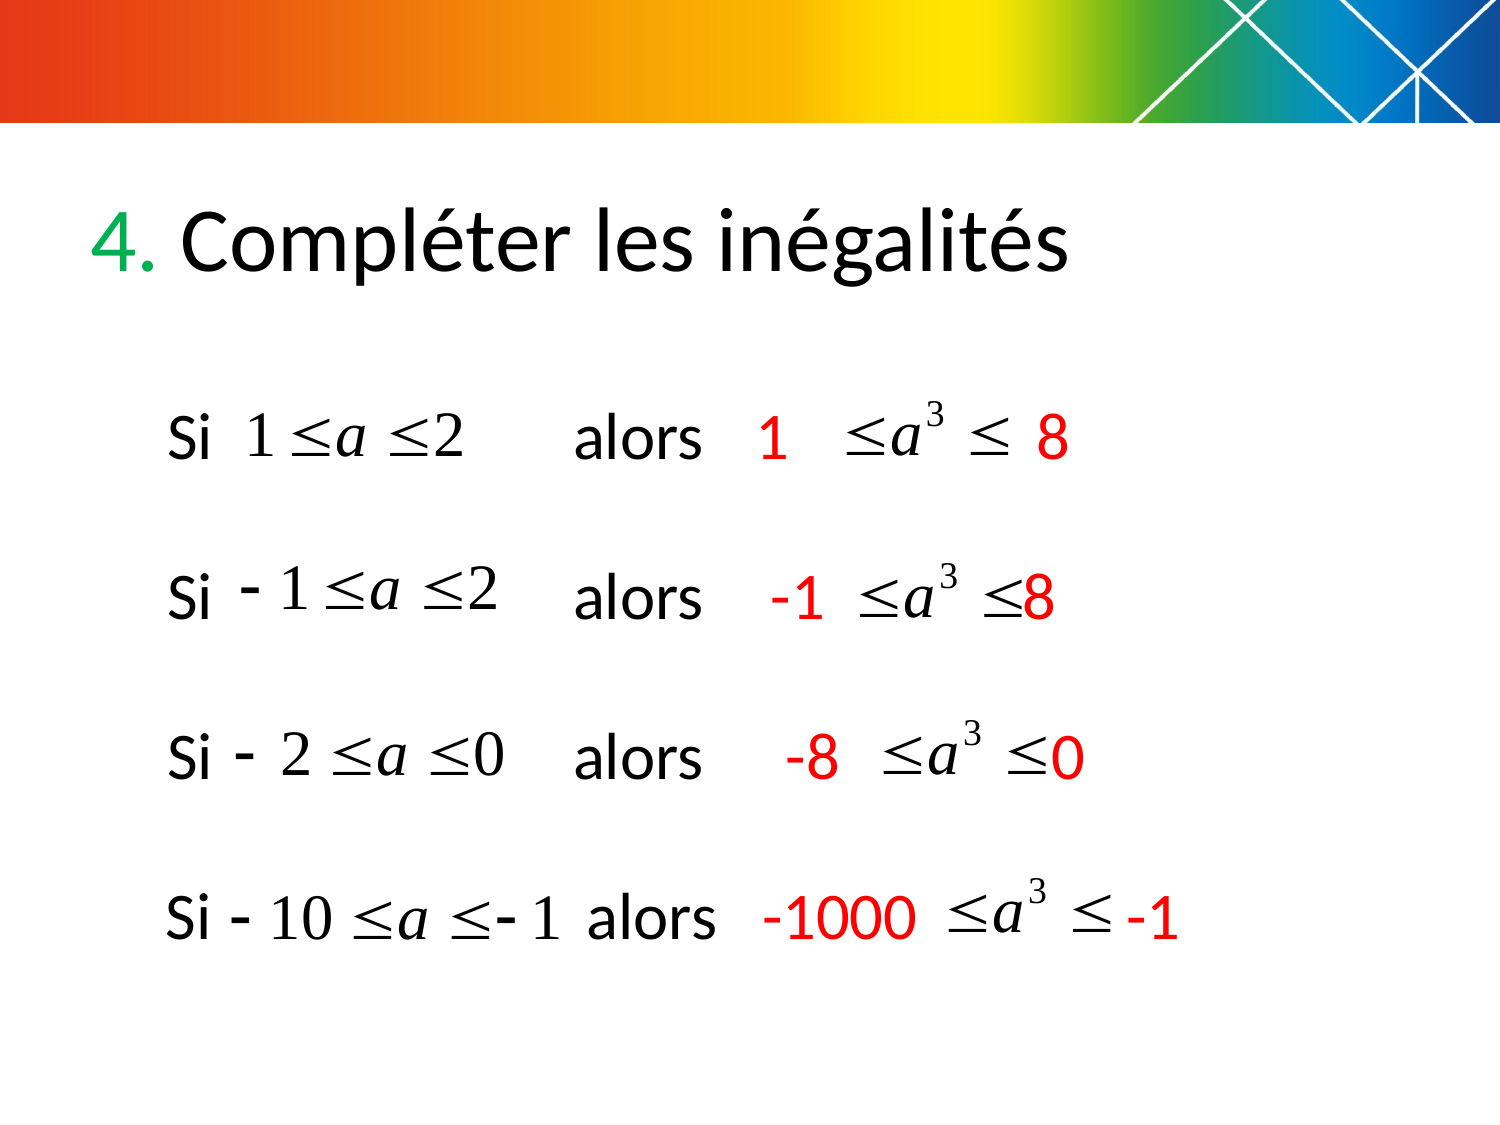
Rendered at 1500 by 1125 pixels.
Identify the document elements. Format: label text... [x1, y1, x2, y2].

chart [229, 550, 510, 627]
chart [219, 880, 571, 957]
chart [224, 716, 516, 792]
chart [933, 862, 1111, 949]
picture [1340, 0, 1500, 123]
chart [868, 704, 1046, 791]
chart [844, 547, 1023, 634]
chart [830, 385, 1009, 472]
text_box Si alors 1 8 Si alors -1 8 Si alors -8 0 Si alors -1000 -1 [135, 385, 1341, 1120]
title 4. Compléter les inégalités [75, 164, 1425, 305]
chart [242, 397, 474, 473]
picture [0, 0, 1358, 123]
